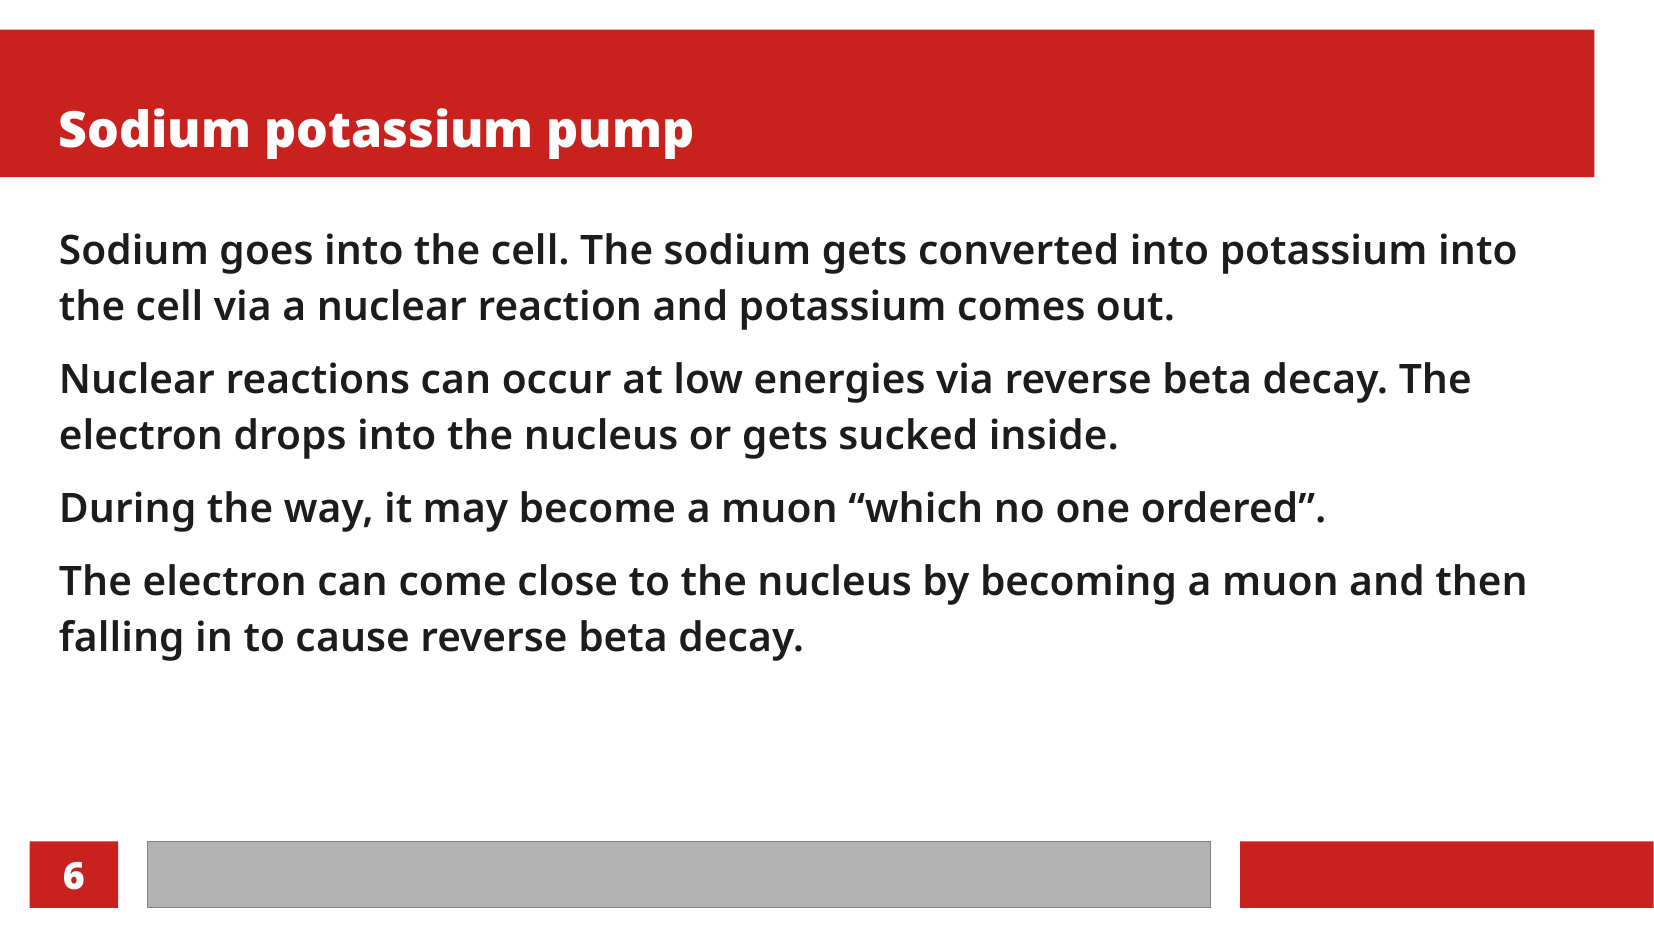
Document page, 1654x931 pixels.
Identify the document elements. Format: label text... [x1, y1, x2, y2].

list Sodium goes into the cell. The sodium gets converted into potassium into the cell via a nuclear reaction and potassium comes out. Nuclear reactions can occur at low energies via reverse beta decay. The electron drops into the nucleus or gets sucked inside. During the way, it may become a muon “which no one ordered”. The electron can come close to the nucleus by becoming a muon and then falling in to cause reverse beta decay. [59, 221, 1565, 798]
title Sodium potassium pump [59, 44, 1595, 163]
